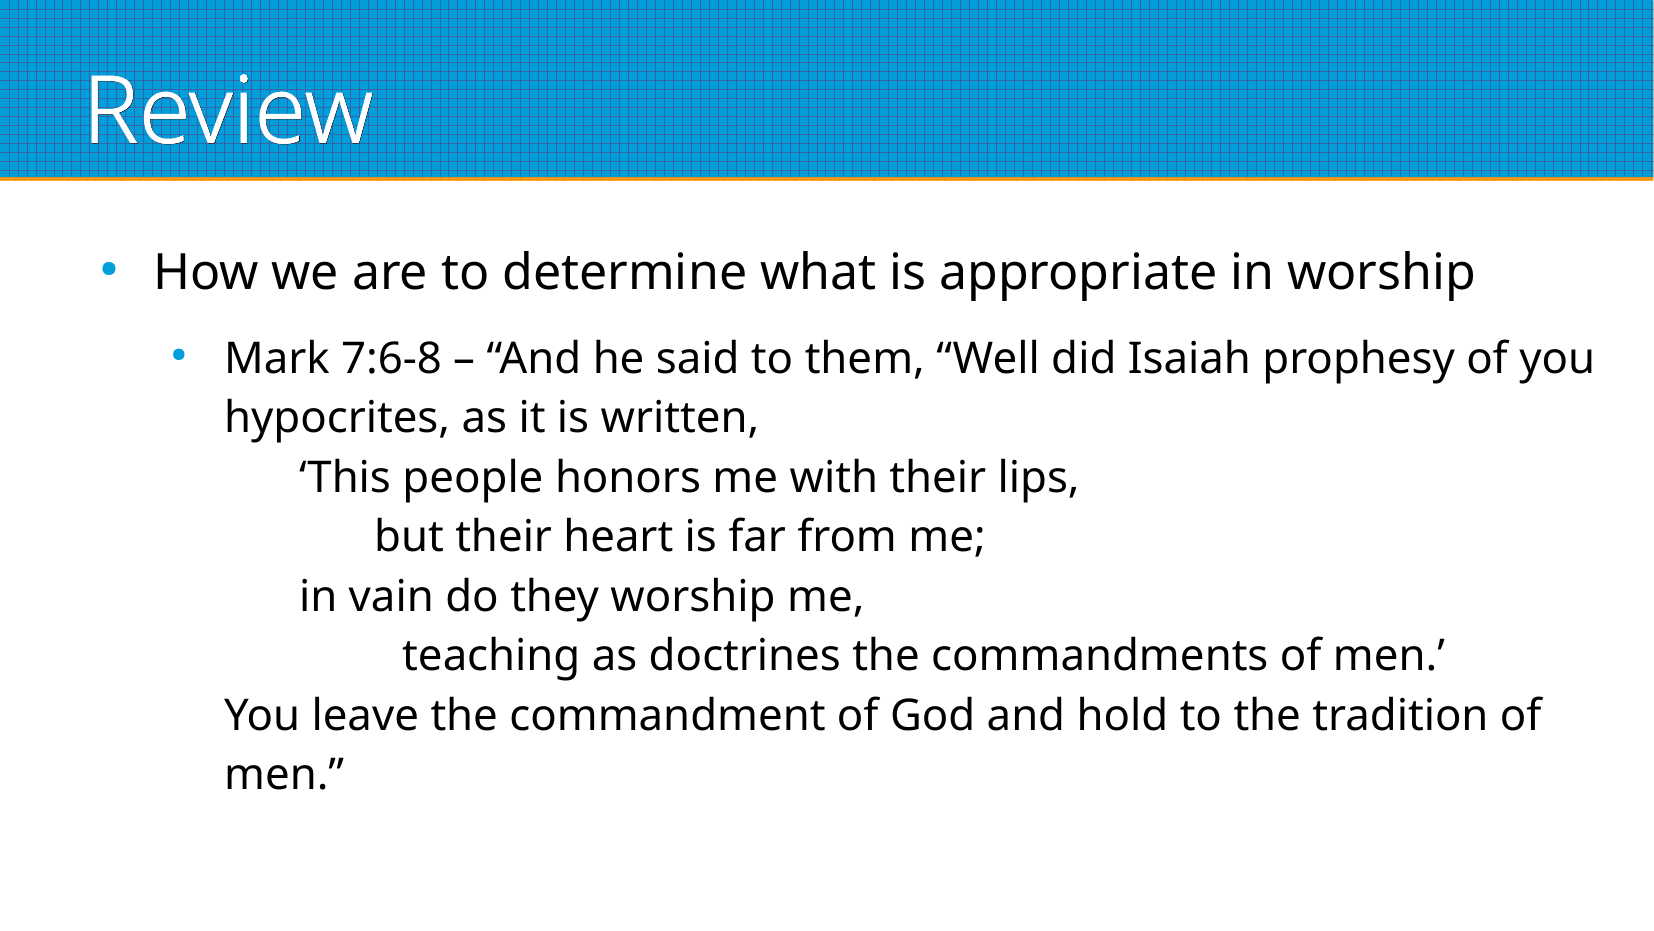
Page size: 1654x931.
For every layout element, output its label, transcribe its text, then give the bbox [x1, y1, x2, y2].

title Review [82, 14, 1571, 171]
list How we are to determine what is appropriate in worship Mark 7:6-8 – “And he said to them, “Well did Isaiah prophesy of you hypocrites, as it is written, ‘This people honors me with their lips, but their heart is far from me; in vain do they worship me, teaching as doctrines the commandments of men.’ You leave the commandment of God and hold to the tradition of men.” [82, 236, 1613, 863]
